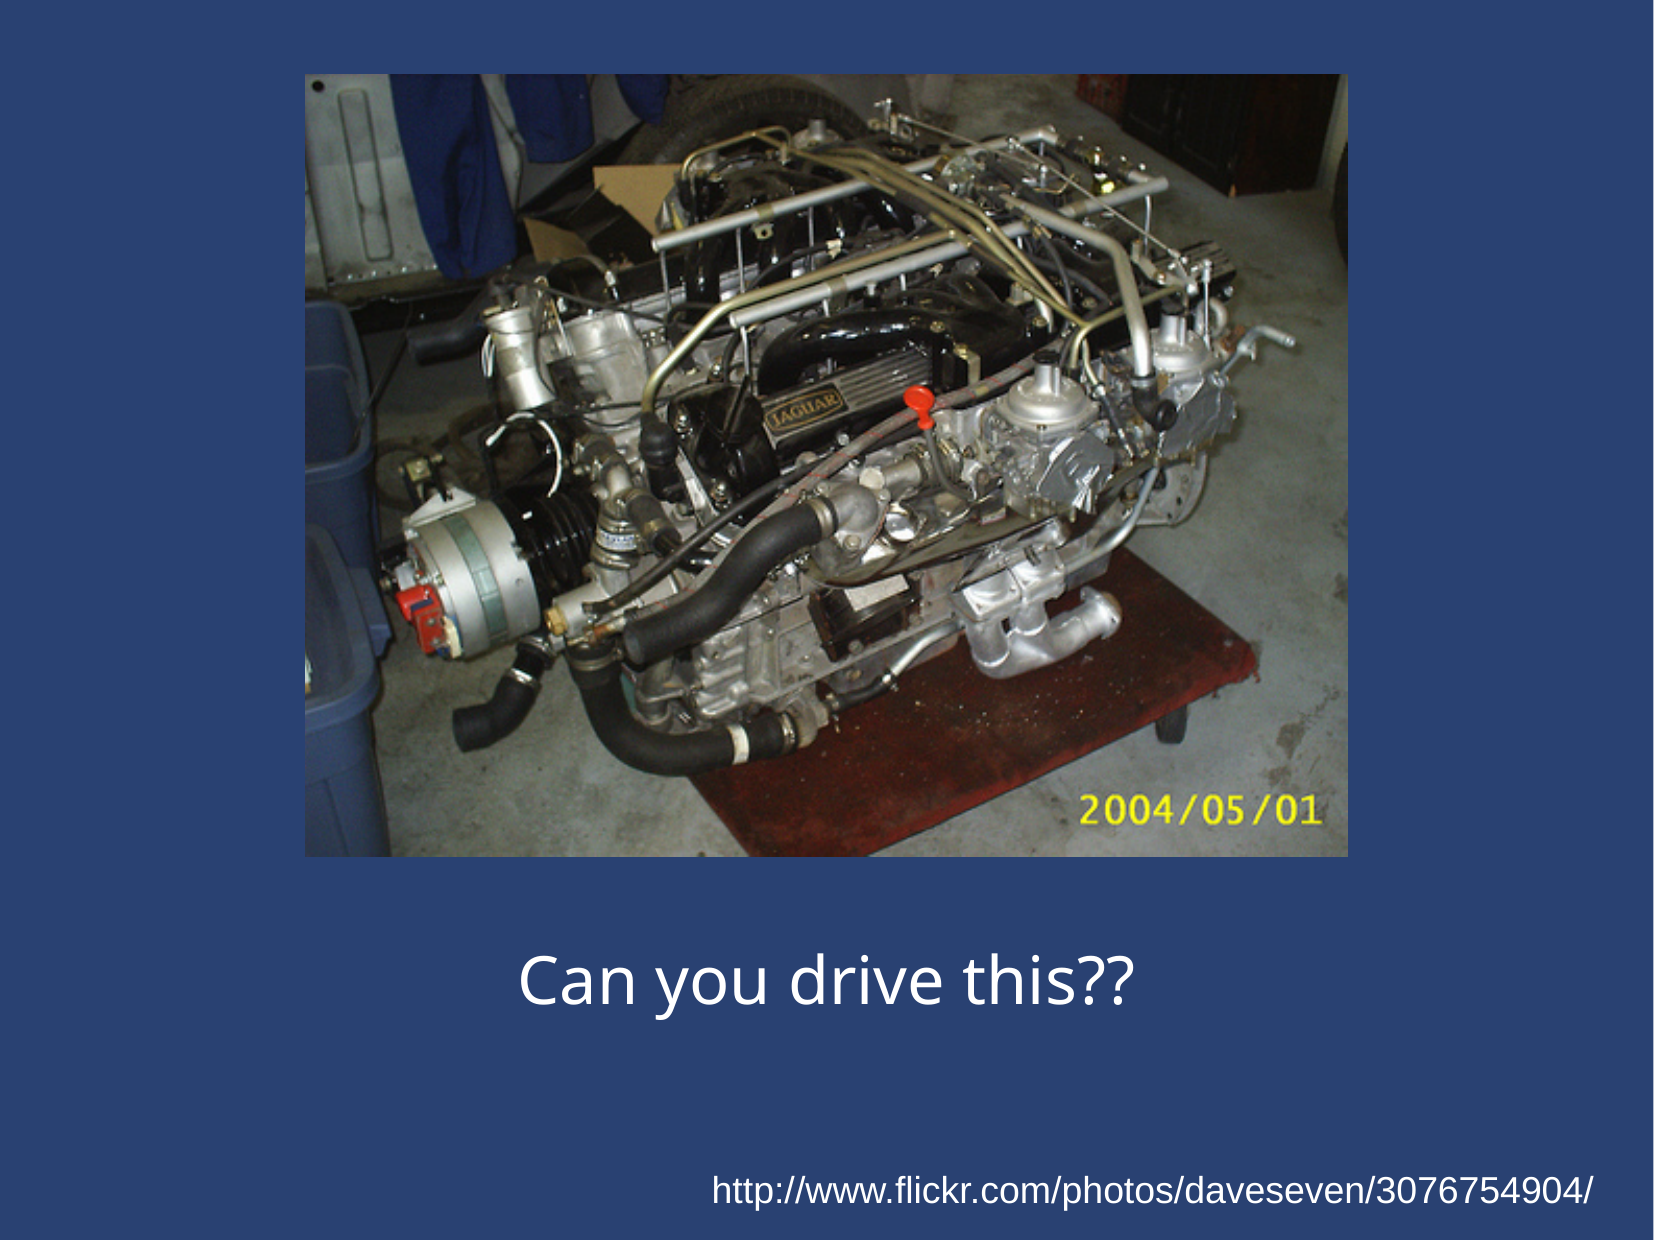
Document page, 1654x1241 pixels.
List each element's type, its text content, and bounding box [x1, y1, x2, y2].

subtitle Can you drive this?? [120, 906, 1533, 1051]
picture [305, 74, 1348, 857]
text_box http://www.flickr.com/photos/daveseven/3076754904/ [696, 1162, 1613, 1220]
